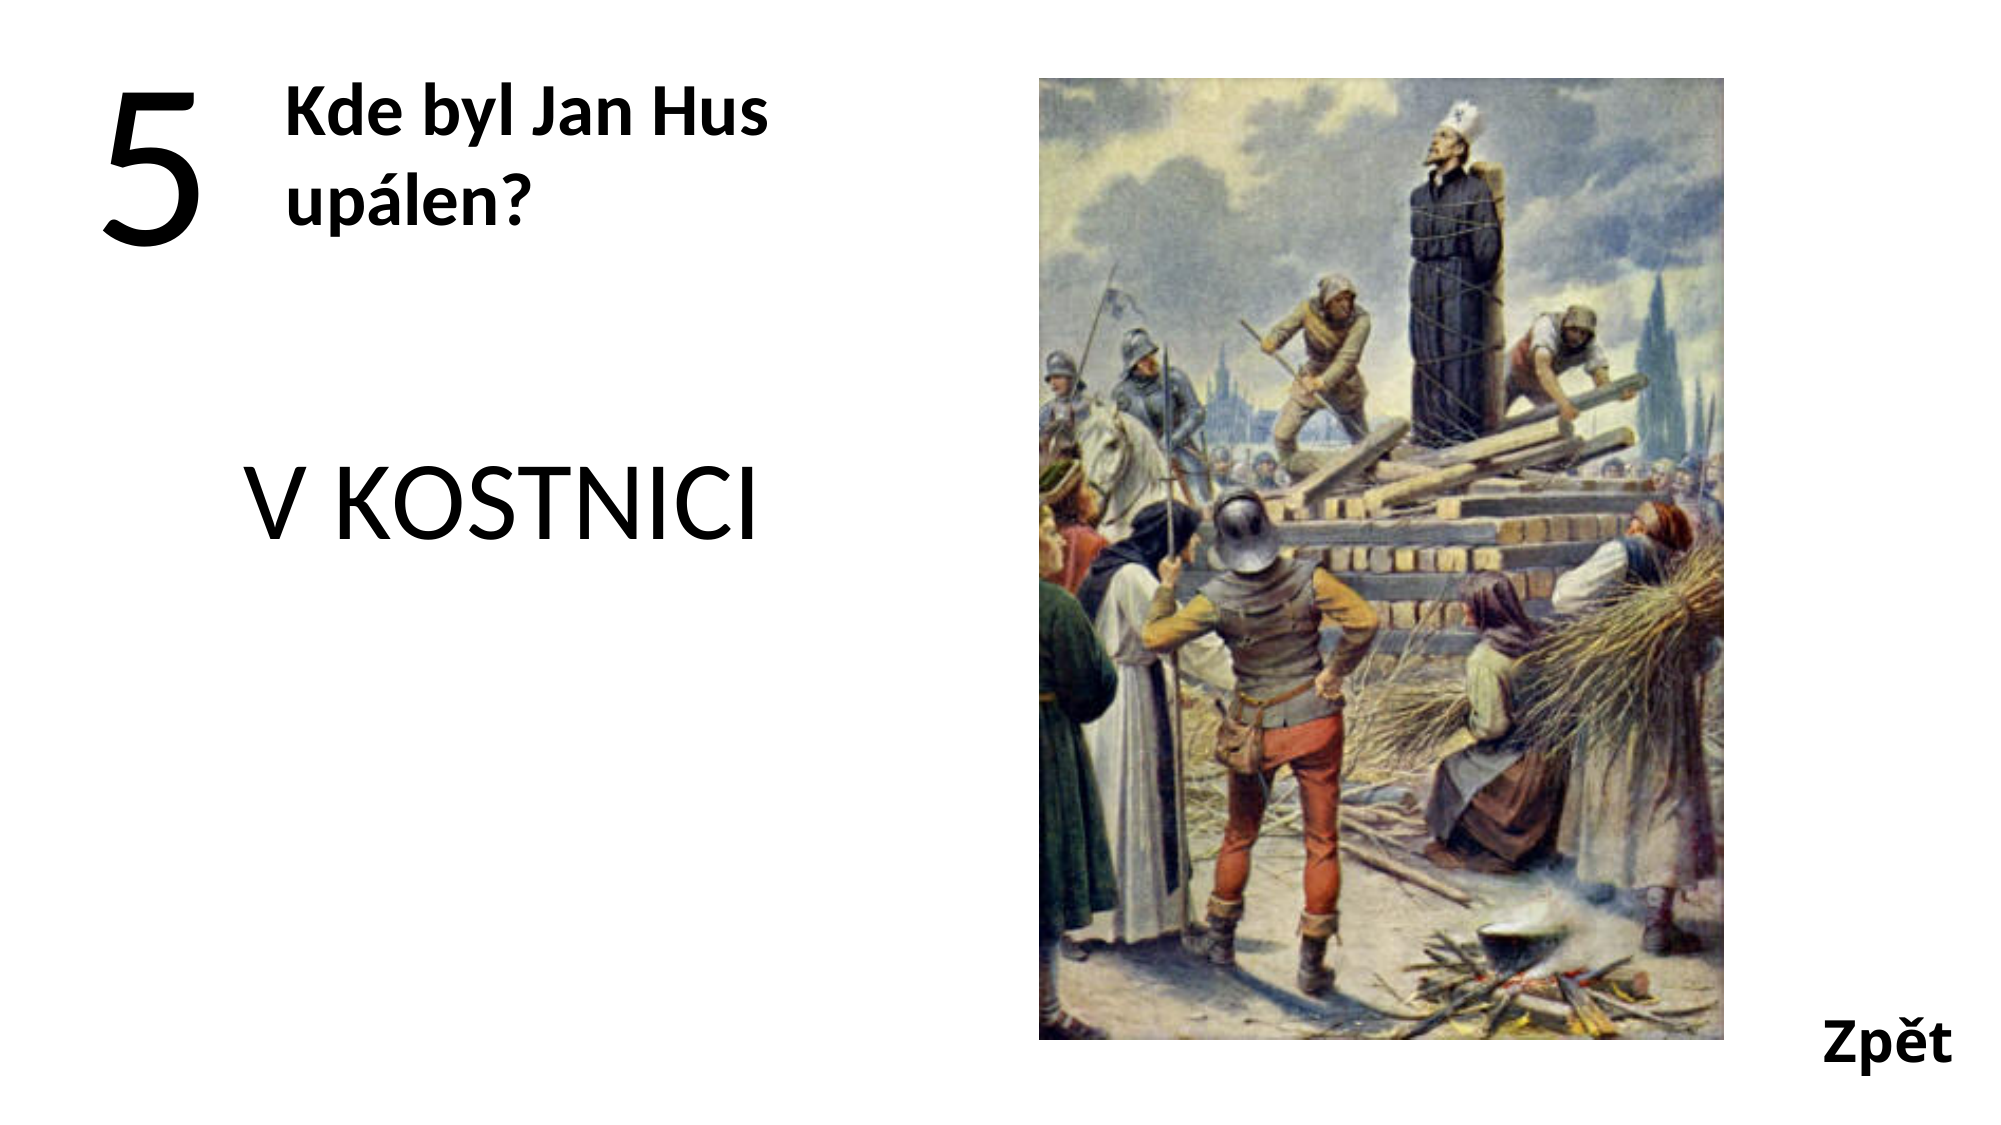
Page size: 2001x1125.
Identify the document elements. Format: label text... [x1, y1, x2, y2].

text_box Kde byl Jan Hus upálen? [271, 53, 885, 249]
picture [1039, 78, 1724, 1040]
text_box V KOSTNICI [229, 419, 777, 570]
text_box 5 [77, 0, 228, 301]
text_box Zpět [1809, 996, 1970, 1083]
